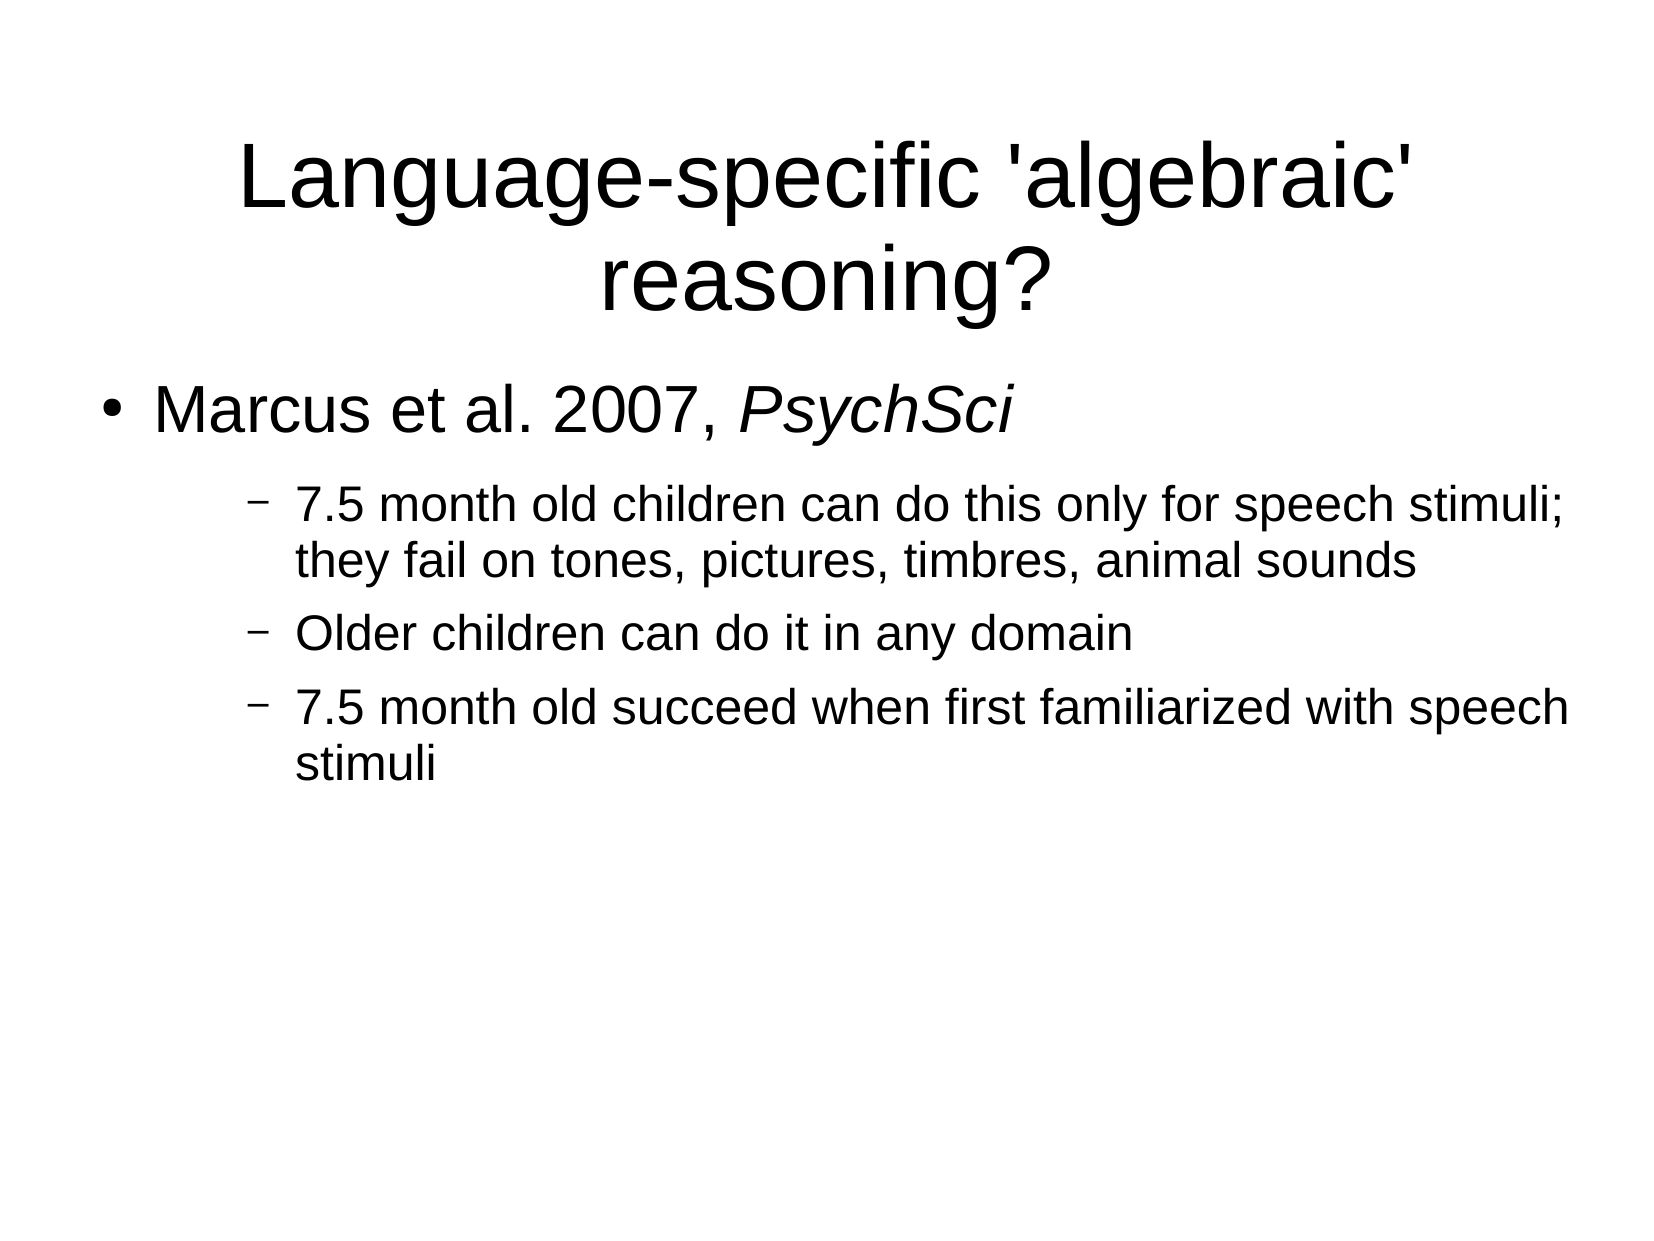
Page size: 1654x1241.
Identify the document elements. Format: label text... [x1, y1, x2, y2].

list Marcus et al. 2007, PsychSci 7.5 month old children can do this only for speech stimuli; they fail on tones, pictures, timbres, animal sounds Older children can do it in any domain 7.5 month old succeed when first familiarized with speech stimuli [82, 371, 1571, 1175]
title Language-specific 'algebraic' reasoning? [82, 124, 1571, 330]
